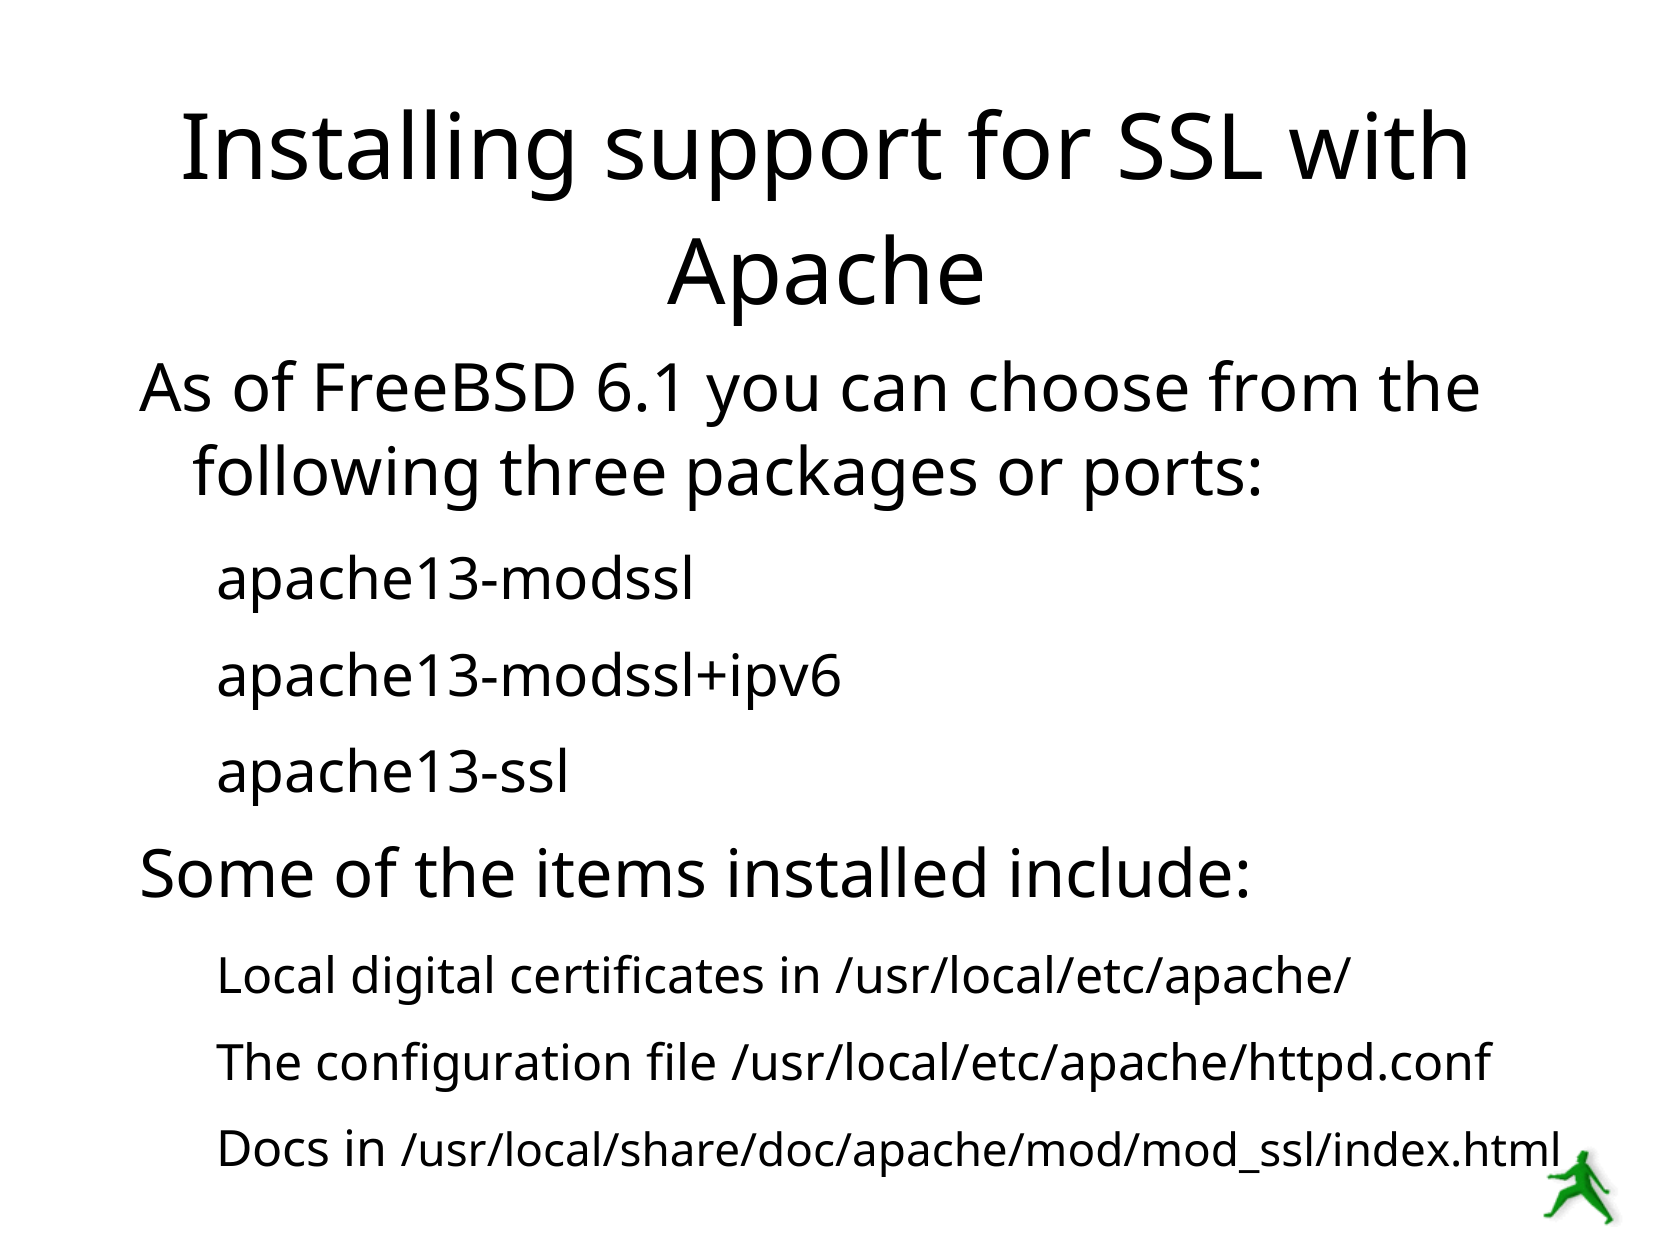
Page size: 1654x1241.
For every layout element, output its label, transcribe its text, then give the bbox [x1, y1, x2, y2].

picture [1541, 1135, 1634, 1227]
title Installing support for SSL with Apache [121, 79, 1534, 334]
list As of FreeBSD 6.1 you can choose from the following three packages or ports: apache13-modssl apache13-modssl+ipv6 apache13-ssl Some of the items installed include: Local digital certificates in /usr/local/etc/apache/ The configuration file /usr/local/etc/apache/httpd.conf Docs in /usr/local/share/doc/apache/mod/mod_ssl/index.html [121, 344, 1600, 1198]
